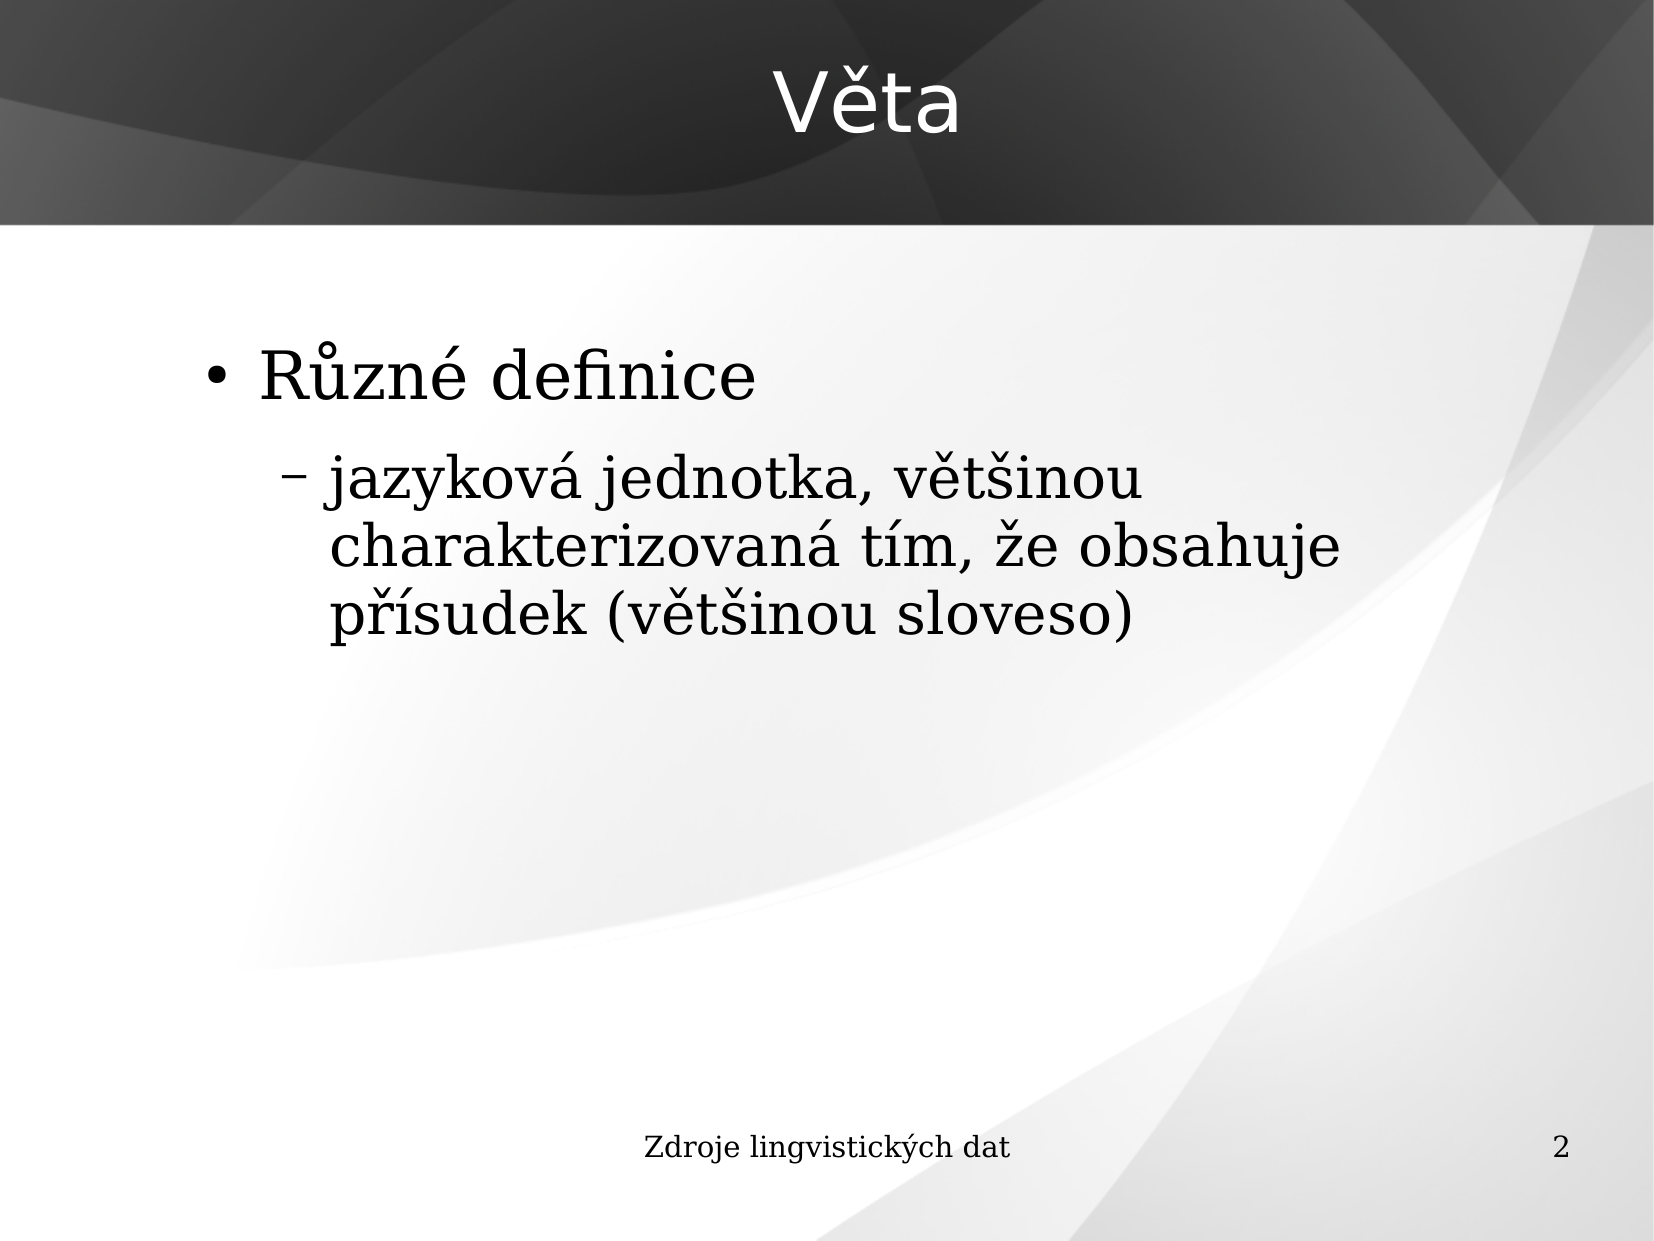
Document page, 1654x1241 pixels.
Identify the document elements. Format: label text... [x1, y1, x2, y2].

picture [0, 0, 1654, 1241]
list Různé definice jazyková jednotka, většinou charakterizovaná tím, že obsahuje přísudek (většinou sloveso) [187, 337, 1538, 1013]
title Věta [124, 0, 1613, 208]
